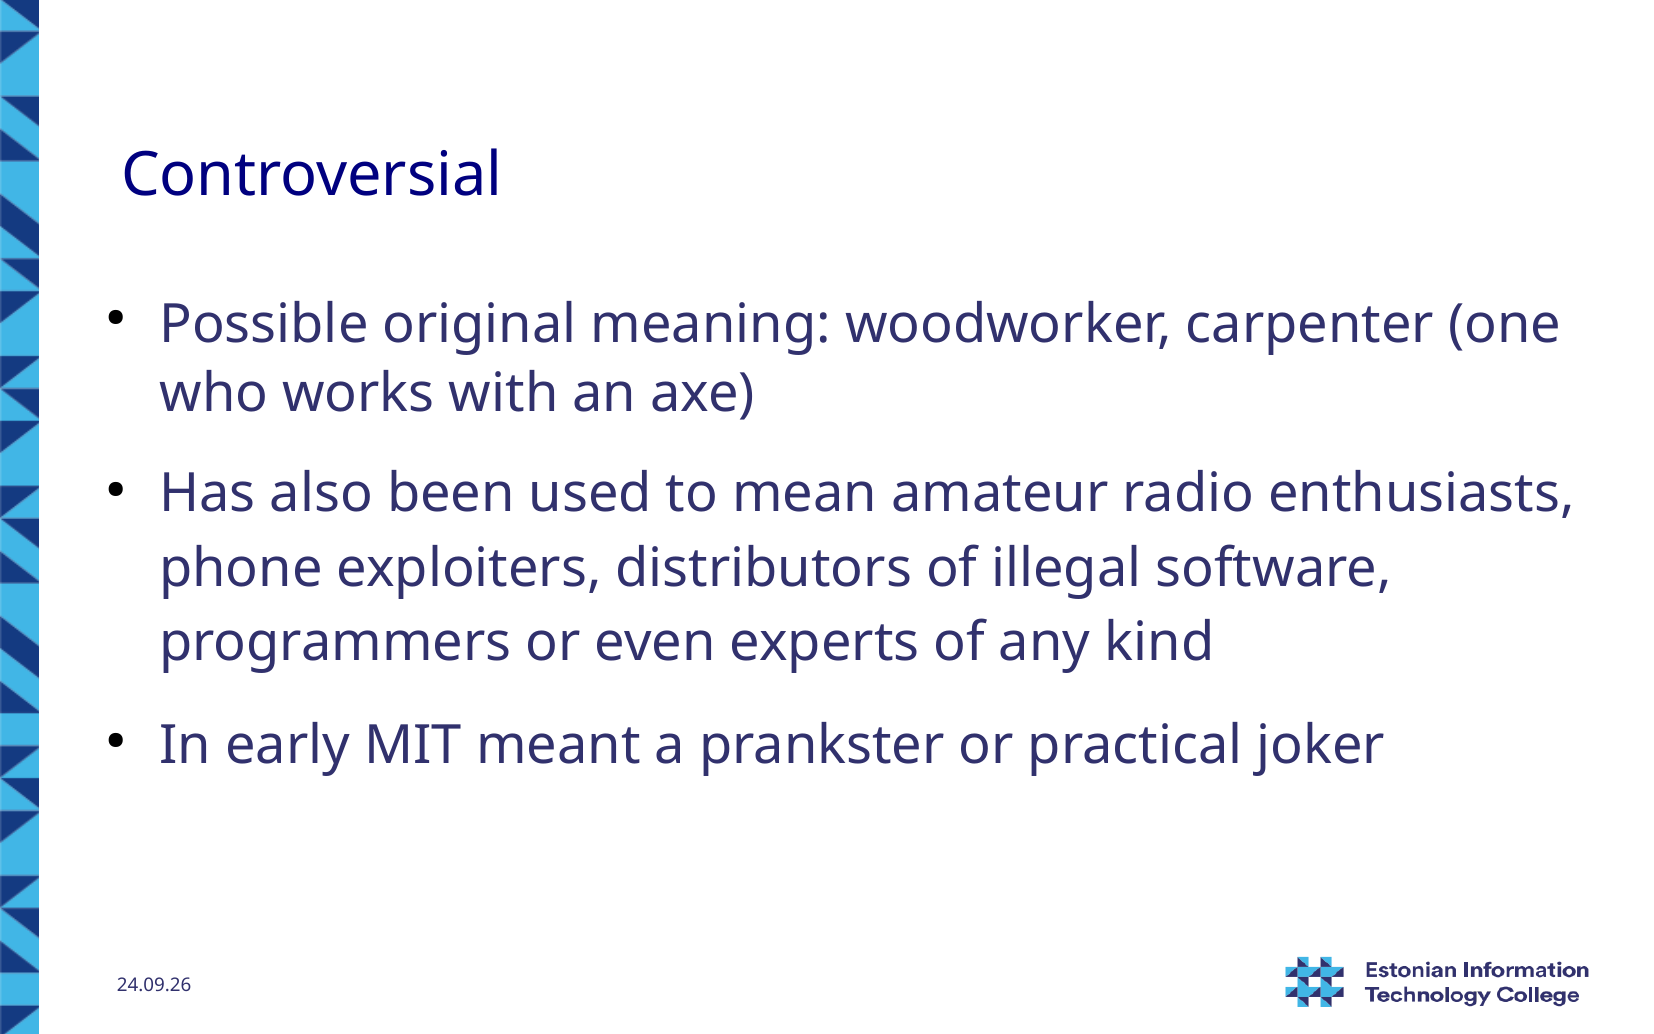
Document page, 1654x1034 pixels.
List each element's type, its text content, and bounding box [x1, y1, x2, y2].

list Possible original meaning: woodworker, carpenter (one who works with an axe) Has also been used to mean amateur radio enthusiasts, phone exploiters, distributors of illegal software, programmers or even experts of any kind In early MIT meant a prankster or practical joker [88, 287, 1595, 939]
title Controversial [121, 85, 1534, 259]
